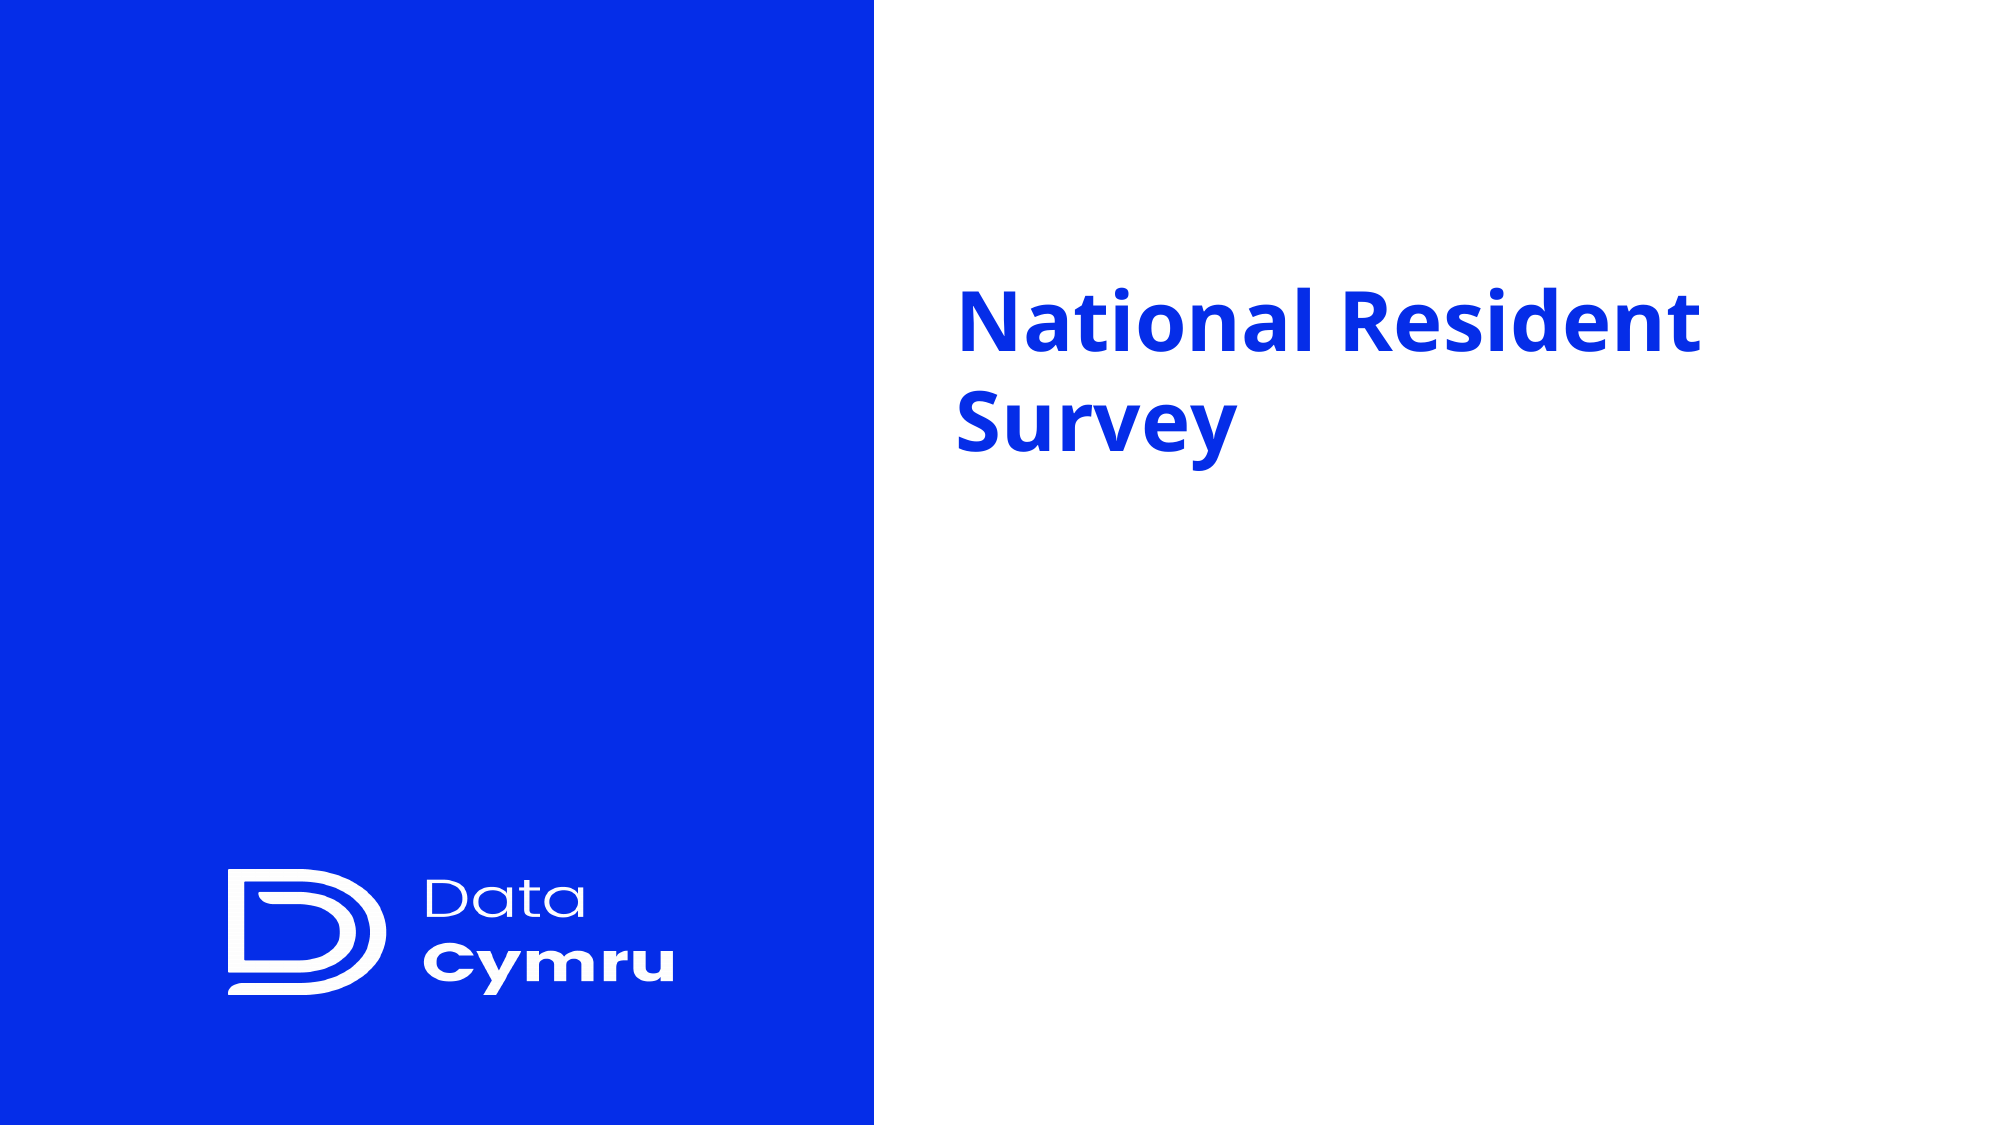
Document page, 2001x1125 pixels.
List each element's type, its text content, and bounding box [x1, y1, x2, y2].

title National Resident Survey [940, 137, 1922, 598]
